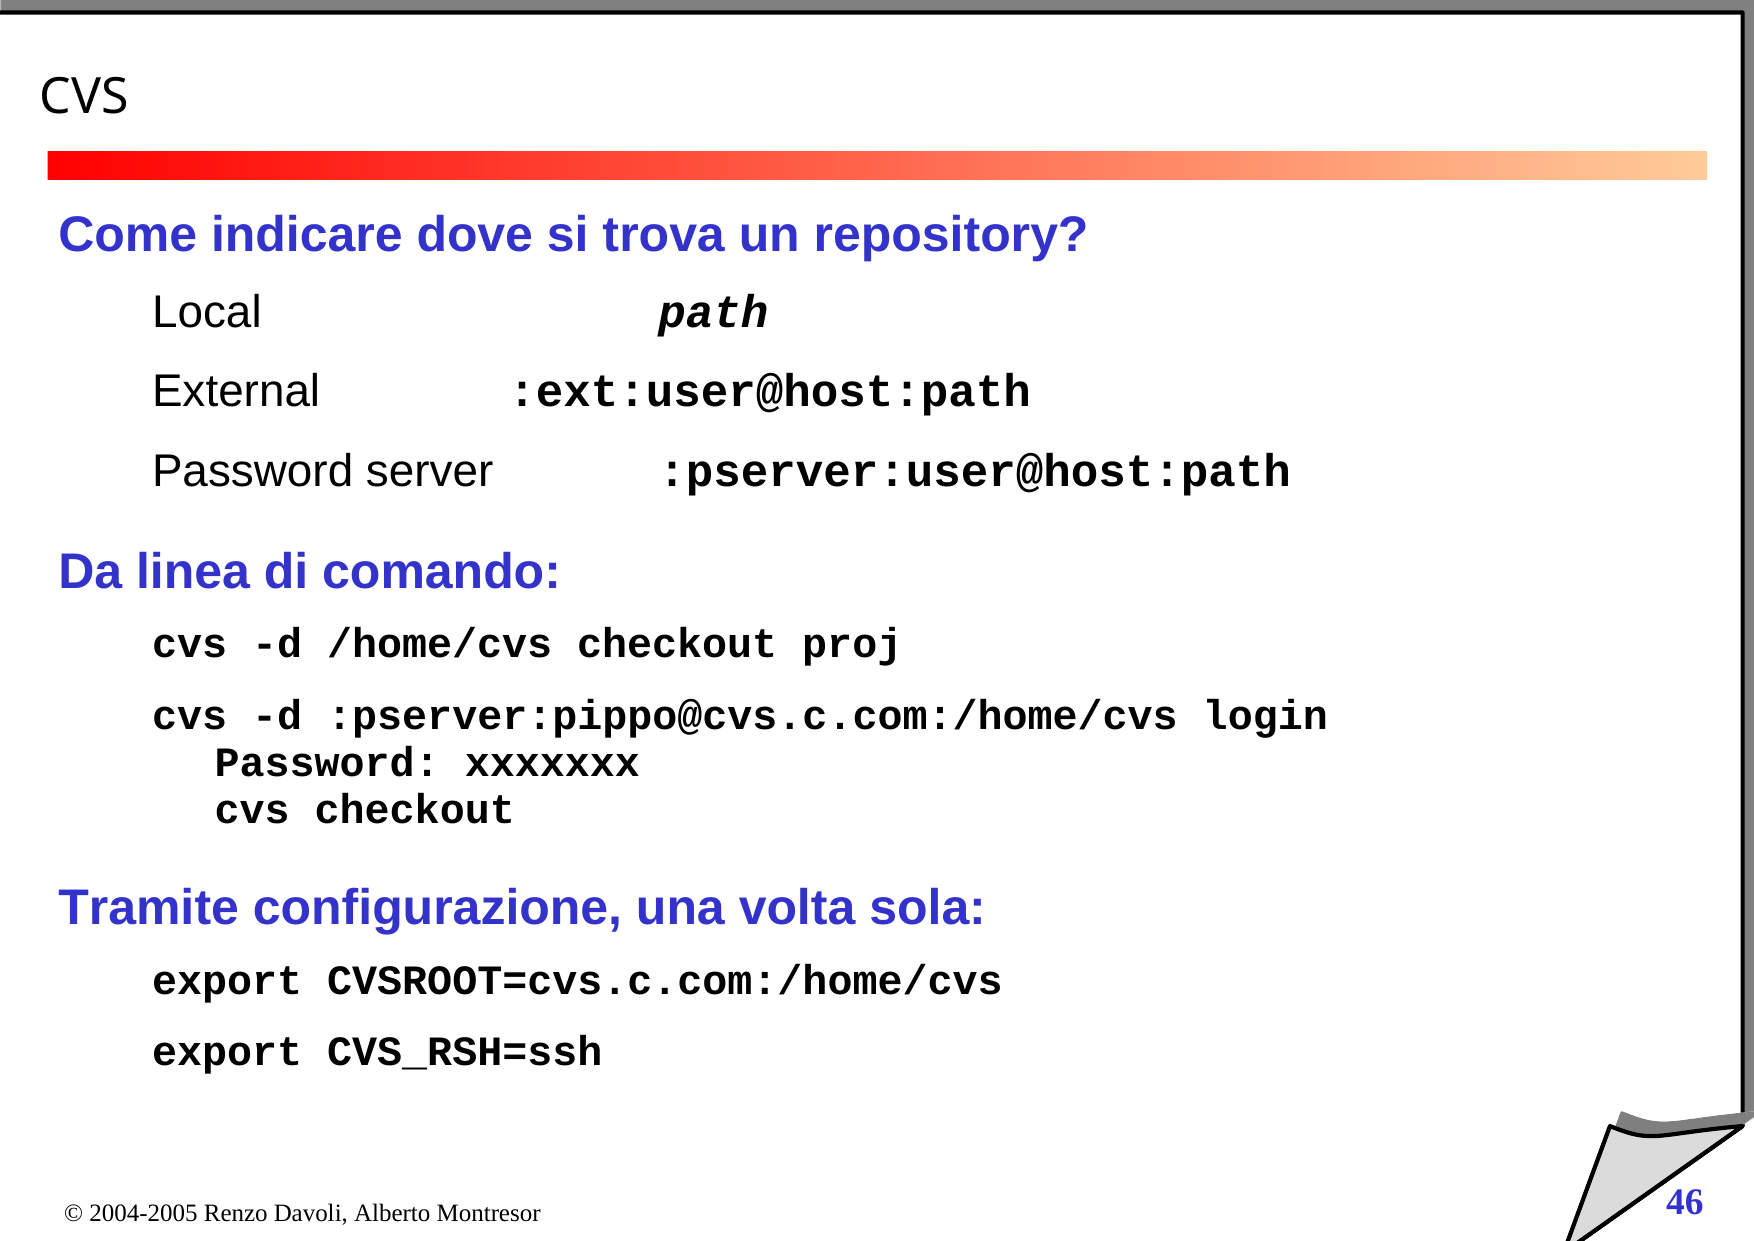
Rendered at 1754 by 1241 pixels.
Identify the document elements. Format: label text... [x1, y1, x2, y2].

title CVS [40, 49, 1714, 144]
list Come indicare dove si trova un repository? Local path External :ext:user@host:path Password server :pserver:user@host:path Da linea di comando: cvs -d /home/cvs checkout proj cvs -d :pserver:pippo@cvs.c.com:/home/cvs login Password: xxxxxxx cvs checkout Tramite configurazione, una volta sola: export CVSROOT=cvs.c.com:/home/cvs export CVS_RSH=ssh [58, 206, 1696, 1170]
